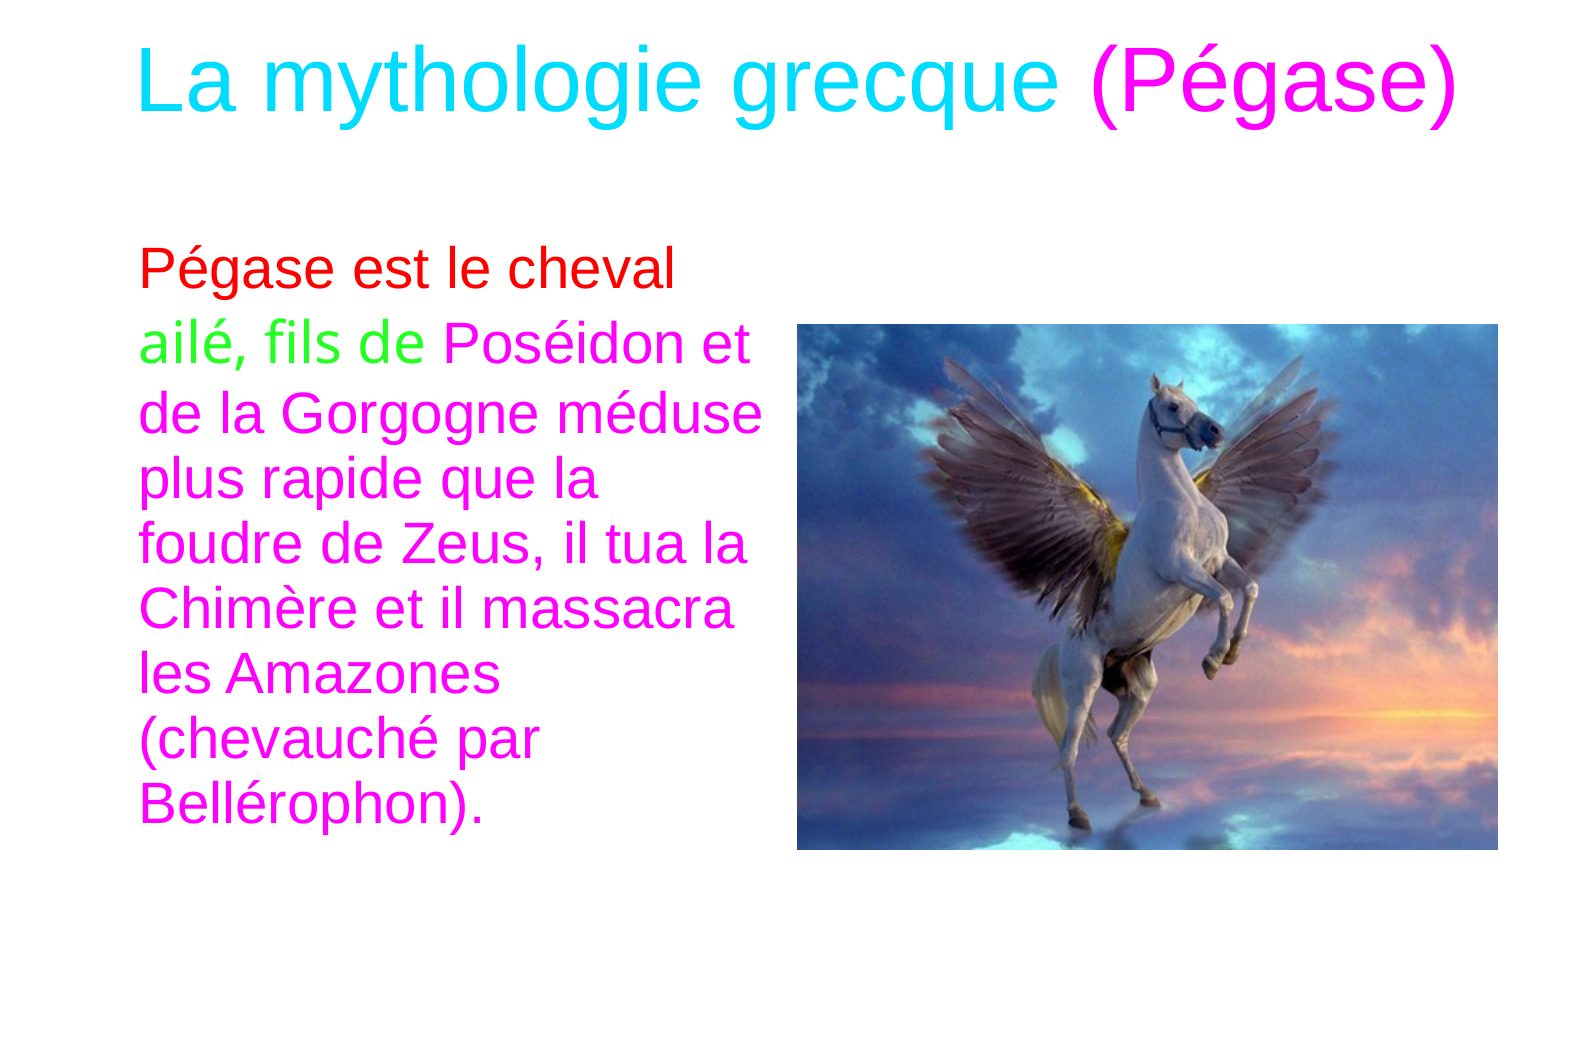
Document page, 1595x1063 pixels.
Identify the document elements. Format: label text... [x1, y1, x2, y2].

picture [797, 324, 1498, 850]
list Pégase est le cheval ailé, fils de Poséidon et de la Gorgogne méduse plus rapide que la foudre de Zeus, il tua la Chimère et il massacra les Amazones (chevauché par Bellérophon). [67, 236, 768, 938]
title La mythologie grecque (Pégase) [79, 28, 1515, 234]
